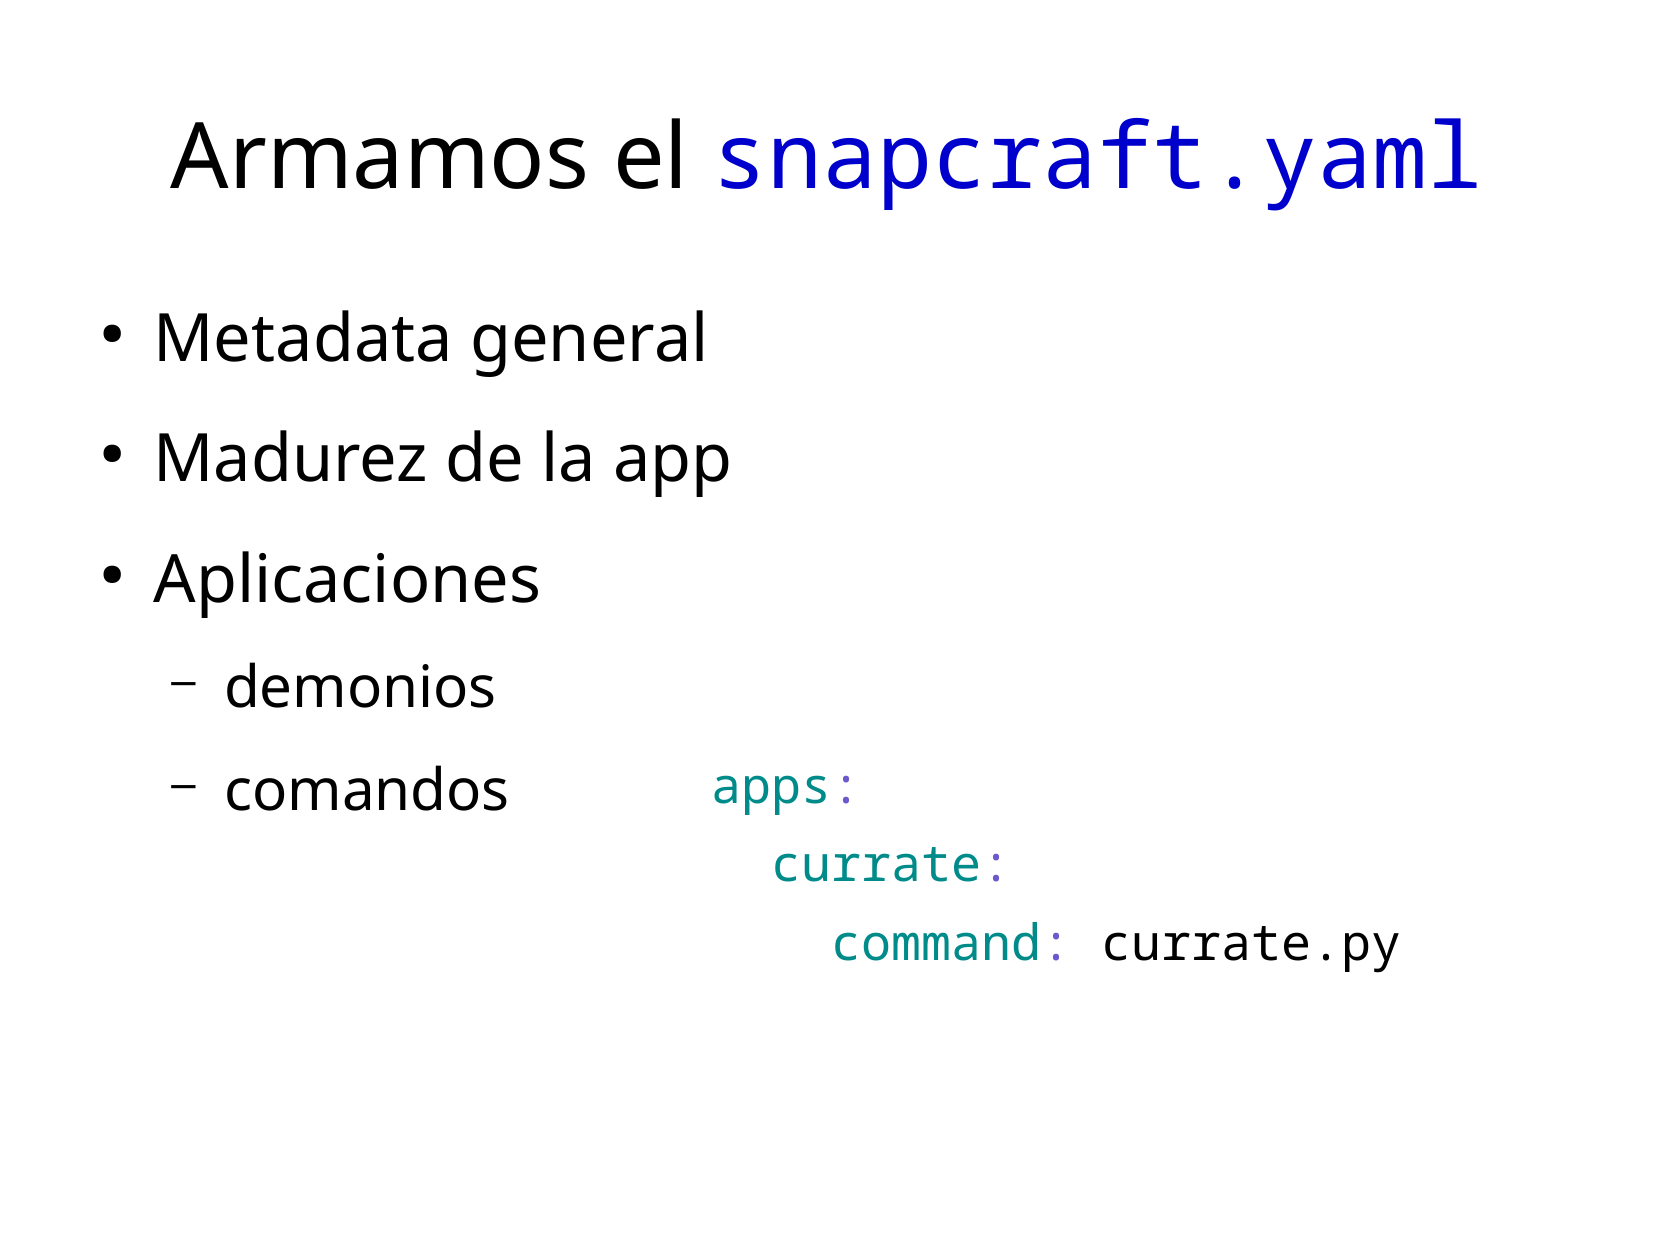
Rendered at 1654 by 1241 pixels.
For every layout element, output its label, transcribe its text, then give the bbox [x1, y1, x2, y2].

text_box apps: currate: command: currate.py [696, 732, 1501, 1207]
list Metadata general Madurez de la app Aplicaciones demonios comandos [82, 290, 1571, 886]
title Armamos el snapcraft.yaml [82, 49, 1571, 257]
